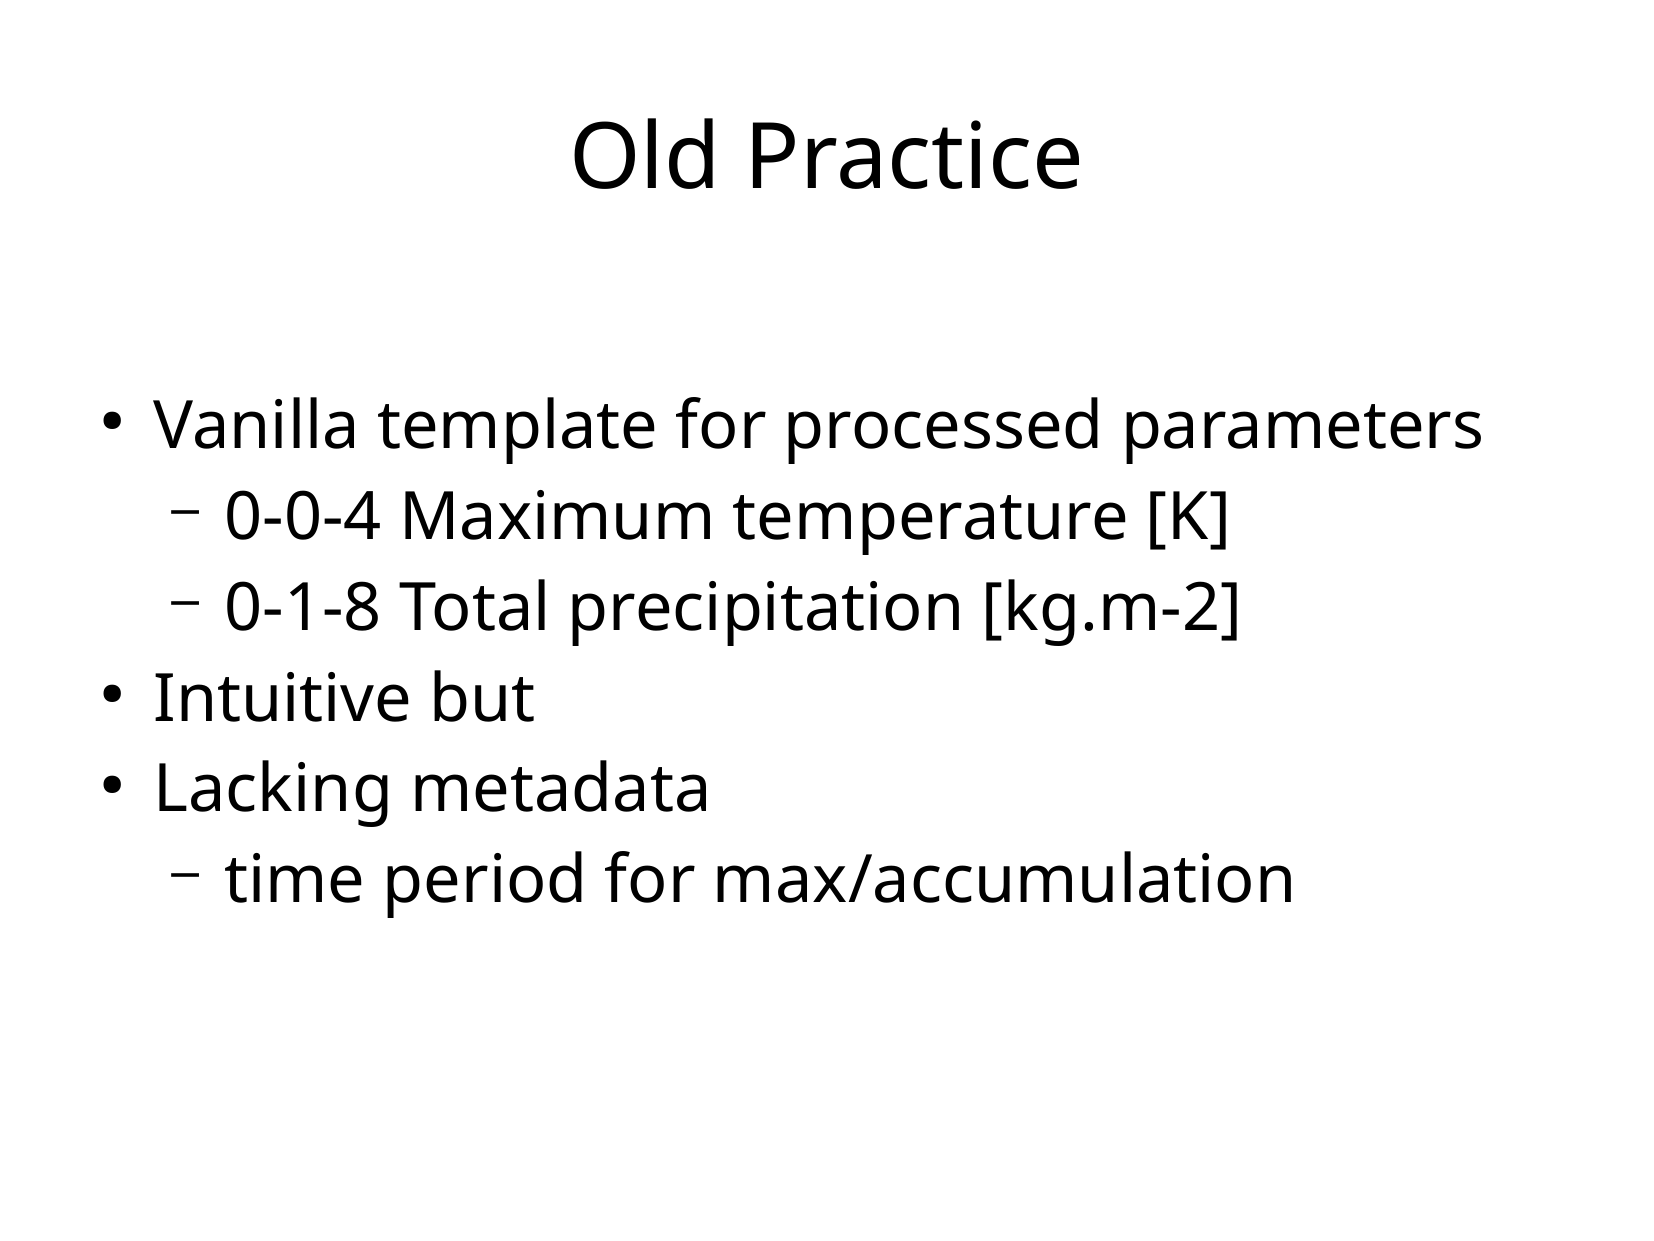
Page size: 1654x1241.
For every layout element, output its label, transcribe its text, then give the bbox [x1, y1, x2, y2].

subtitle Vanilla template for processed parameters 0-0-4 Maximum temperature [K] 0-1-8 Total precipitation [kg.m-2] Intuitive but Lacking metadata time period for max/accumulation [82, 290, 1538, 1010]
title Old Practice [82, 49, 1571, 257]
